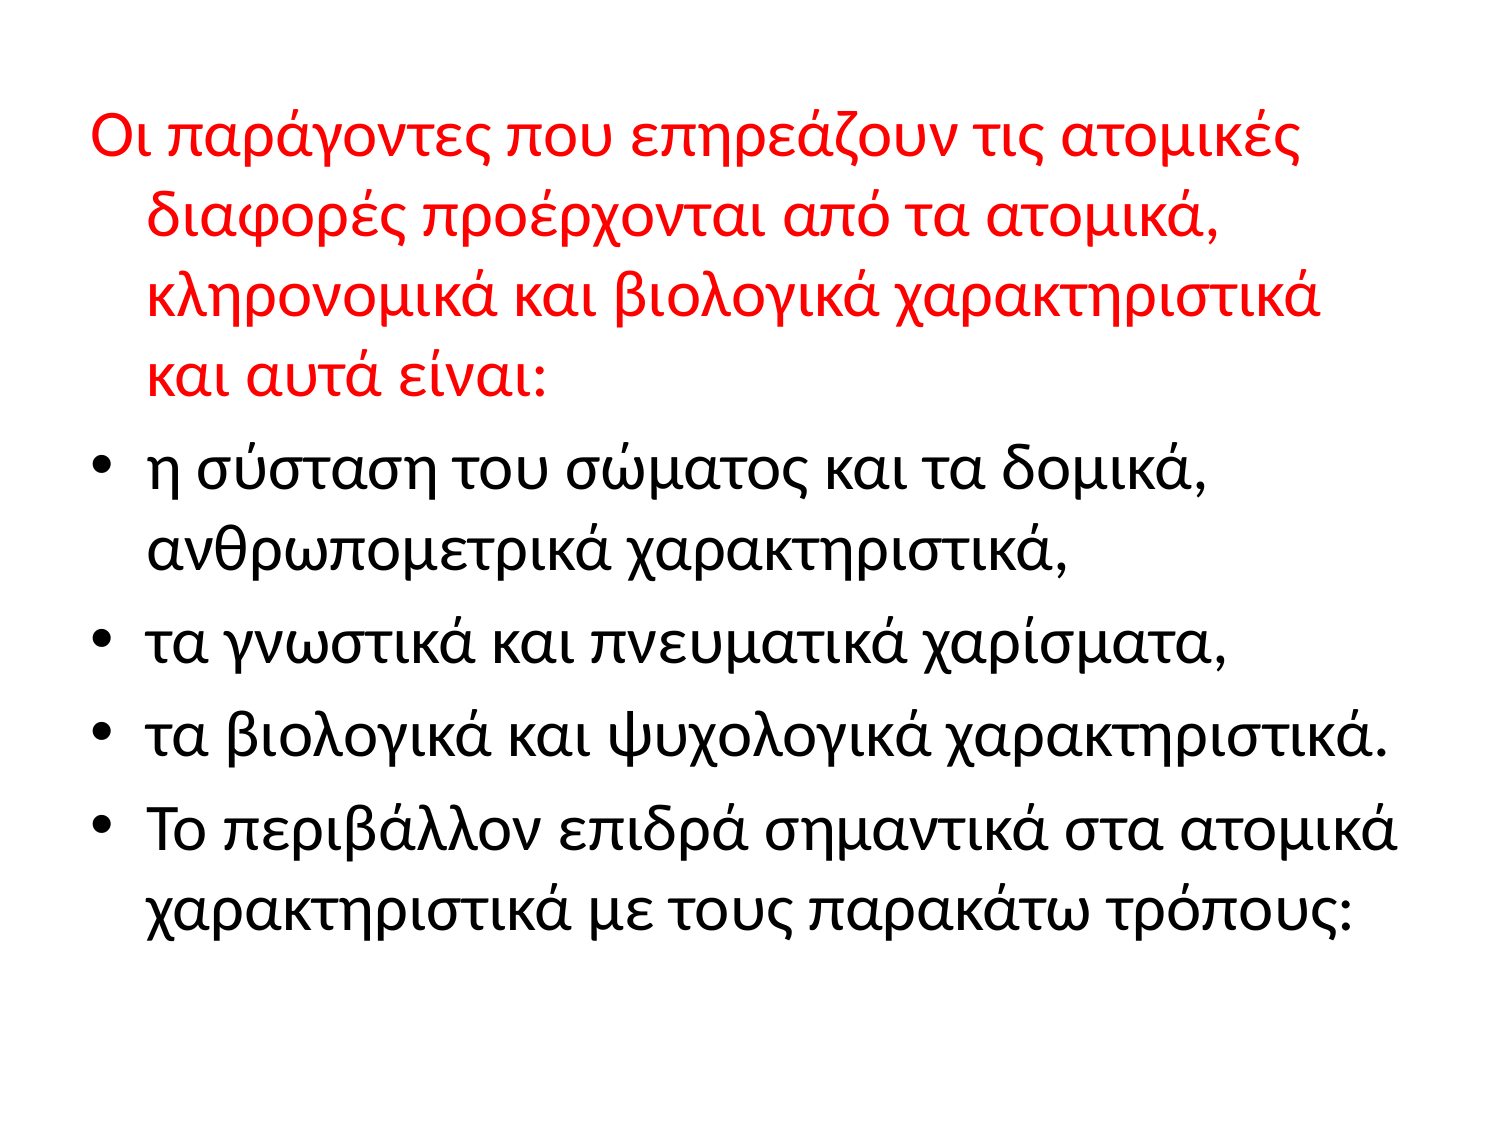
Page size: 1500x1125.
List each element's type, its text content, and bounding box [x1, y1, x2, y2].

list Οι παράγοντες που επηρεάζουν τις ατομικές διαφορές προέρχονται από τα ατομικά, κληρονομικά και βιολογικά χαρακτηριστικά και αυτά είναι: η σύσταση του σώματος και τα δομικά, ανθρωπομετρικά χαρακτηριστικά, τα γνωστικά και πνευματικά χαρίσματα, τα βιολογικά και ψυχολογικά χαρακτηριστικά. Το περιβάλλον επιδρά σημαντικά στα ατομικά χαρακτηριστικά με τους παρακάτω τρόπους: [75, 82, 1425, 1090]
